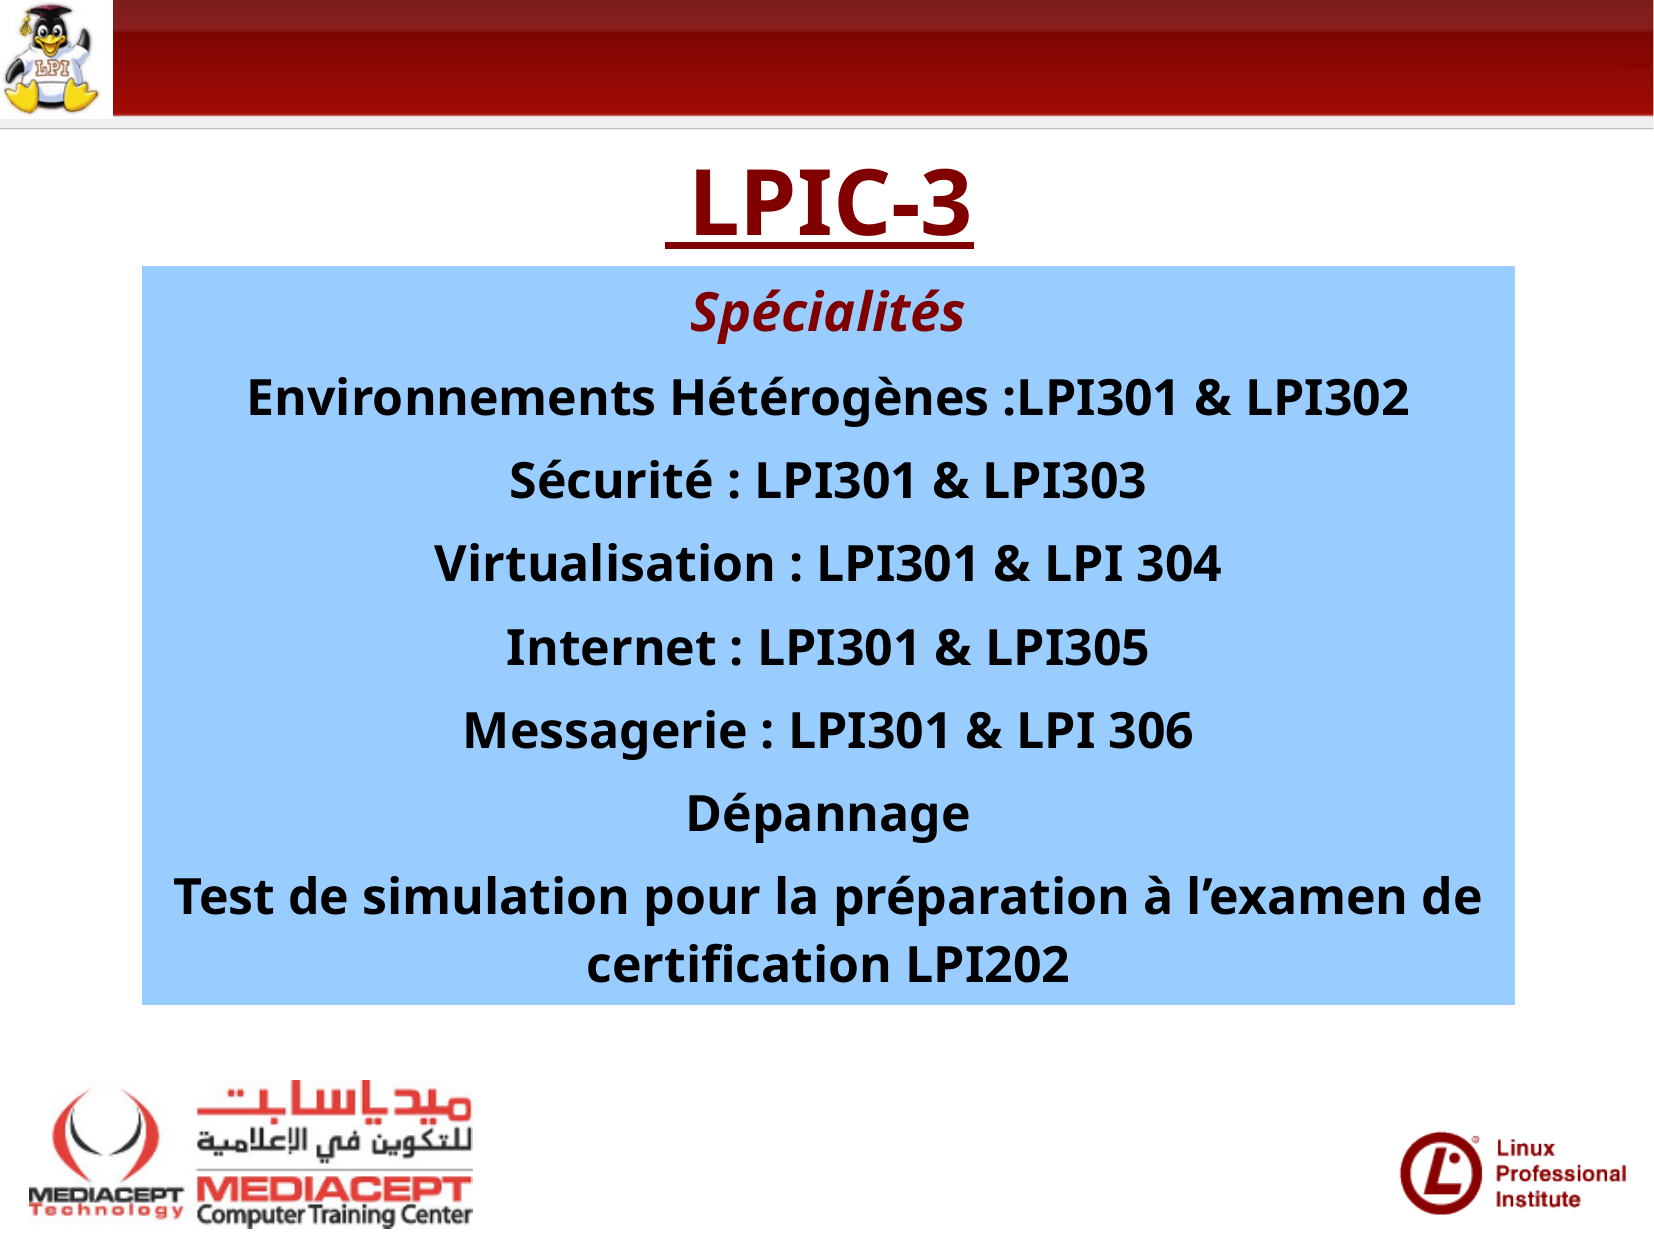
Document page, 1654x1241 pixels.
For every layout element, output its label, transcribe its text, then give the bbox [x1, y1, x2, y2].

picture [0, 0, 1654, 131]
table_cell Environnements Hétérogènes :LPI301 & LPI302 [142, 355, 1515, 438]
table_cell Sécurité : LPI301 & LPI303 [142, 438, 1515, 521]
table_cell Test de simulation pour la préparation à l’examen de certification LPI202 [142, 853, 1515, 1005]
table_cell Messagerie : LPI301 & LPI 306 [142, 687, 1515, 770]
table_cell Virtualisation : LPI301 & LPI 304 [142, 521, 1515, 604]
picture [1398, 1125, 1642, 1223]
text_box LPIC-3 [43, 129, 1595, 256]
picture [29, 1080, 473, 1229]
table_cell Internet : LPI301 & LPI305 [142, 604, 1515, 687]
table_cell Dépannage [142, 770, 1515, 853]
table_header Spécialités [142, 266, 1515, 355]
